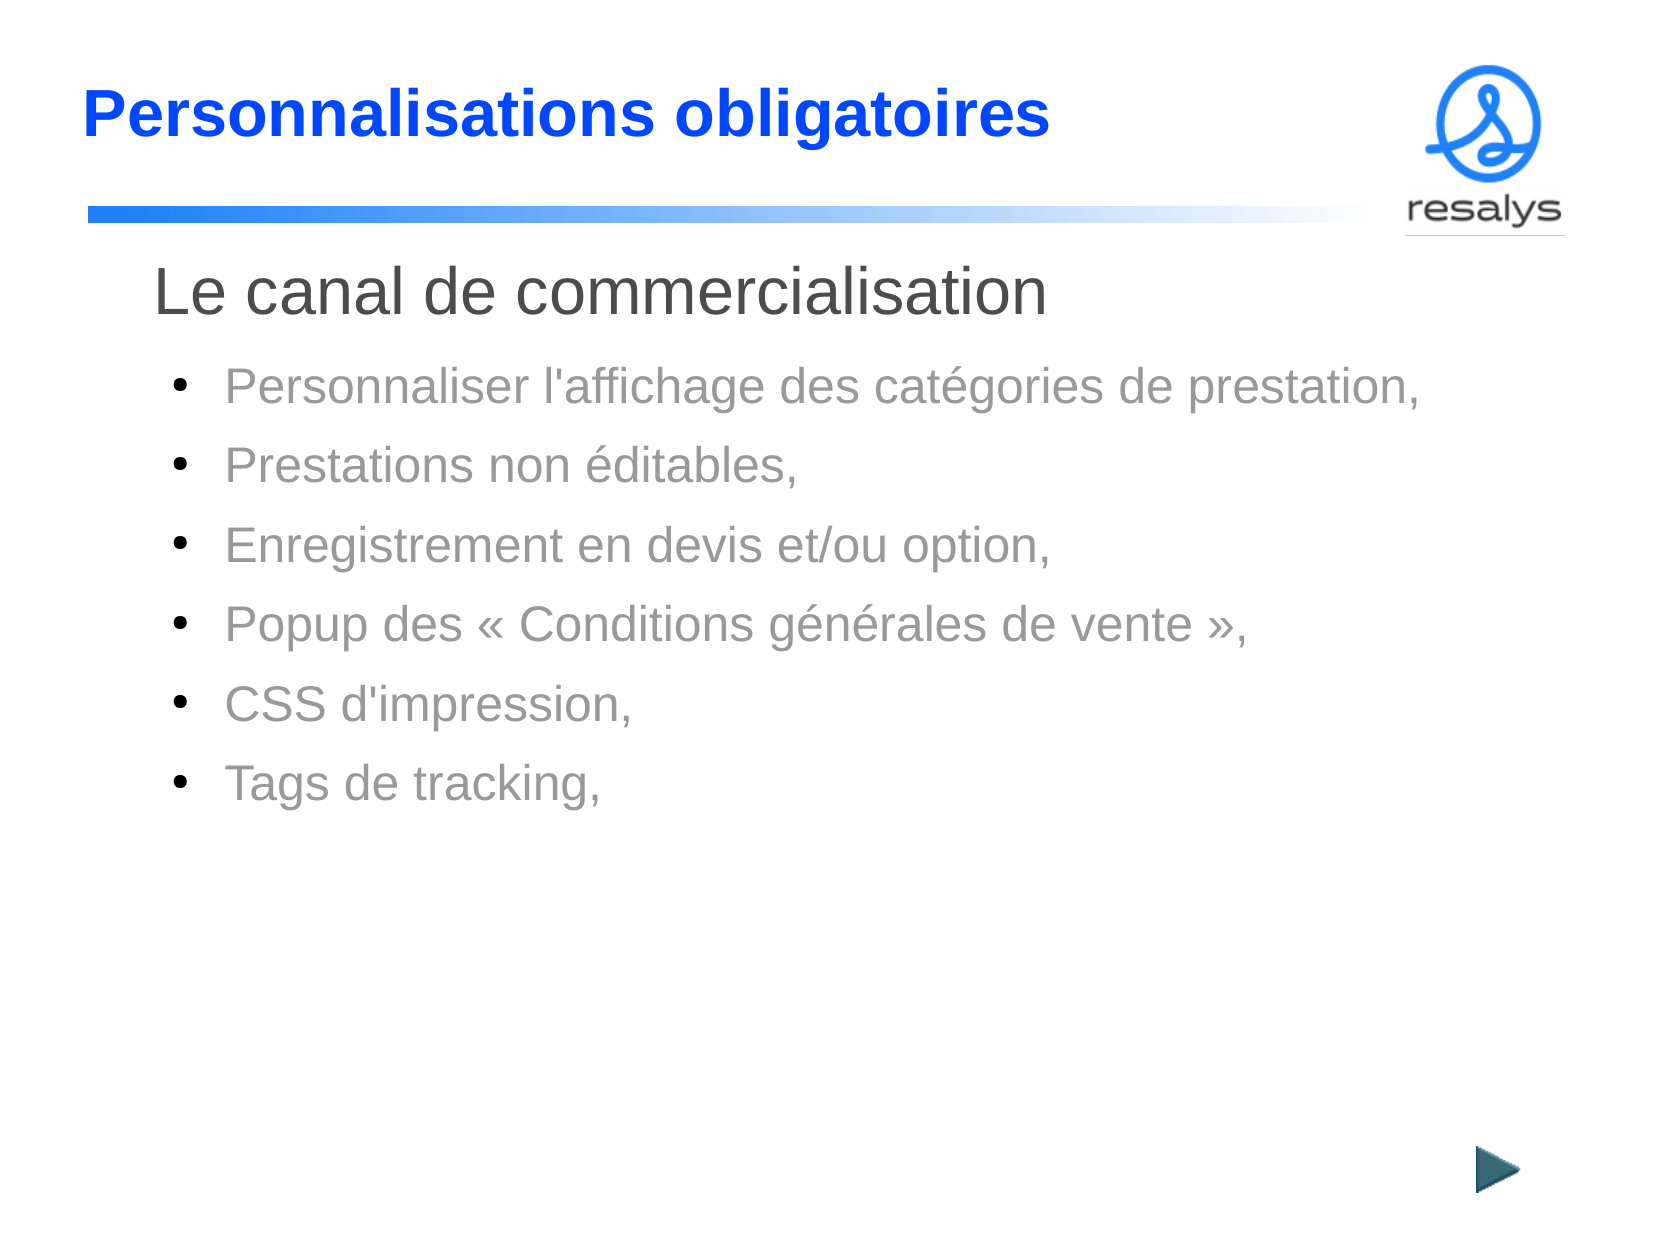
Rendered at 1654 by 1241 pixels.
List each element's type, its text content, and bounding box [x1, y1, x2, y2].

title Personnalisations obligatoires [82, 49, 1359, 178]
picture [88, 58, 1565, 237]
list Le canal de commercialisation Personnaliser l'affichage des catégories de prestation, Prestations non éditables, Enregistrement en devis et/ou option, Popup des « Conditions générales de vente », CSS d'impression, Tags de tracking, [82, 253, 1571, 1097]
picture [1476, 1146, 1524, 1194]
